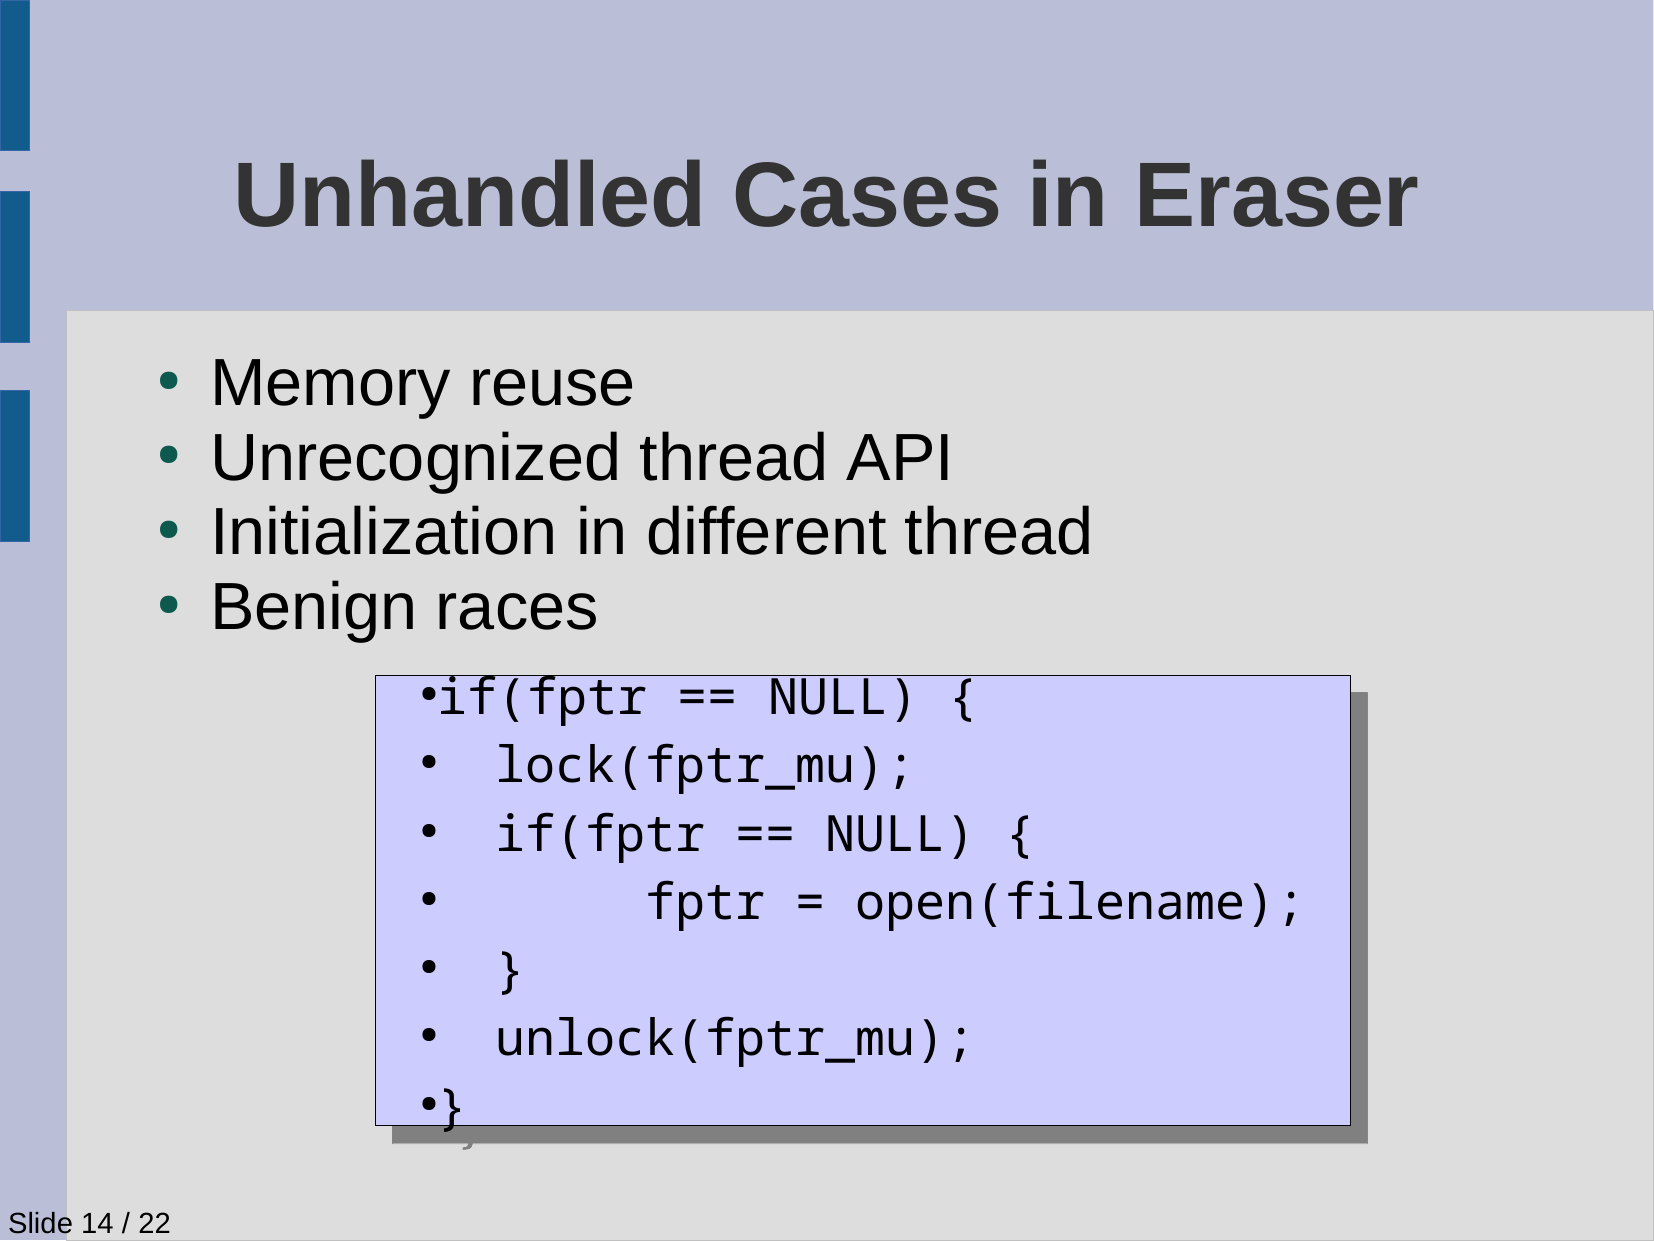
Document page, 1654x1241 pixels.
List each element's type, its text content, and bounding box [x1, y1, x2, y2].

text_box if(fptr == NULL) { lock(fptr_mu); if(fptr == NULL) { fptr = open(filename); } unlock(fptr_mu); } [375, 675, 1351, 1126]
